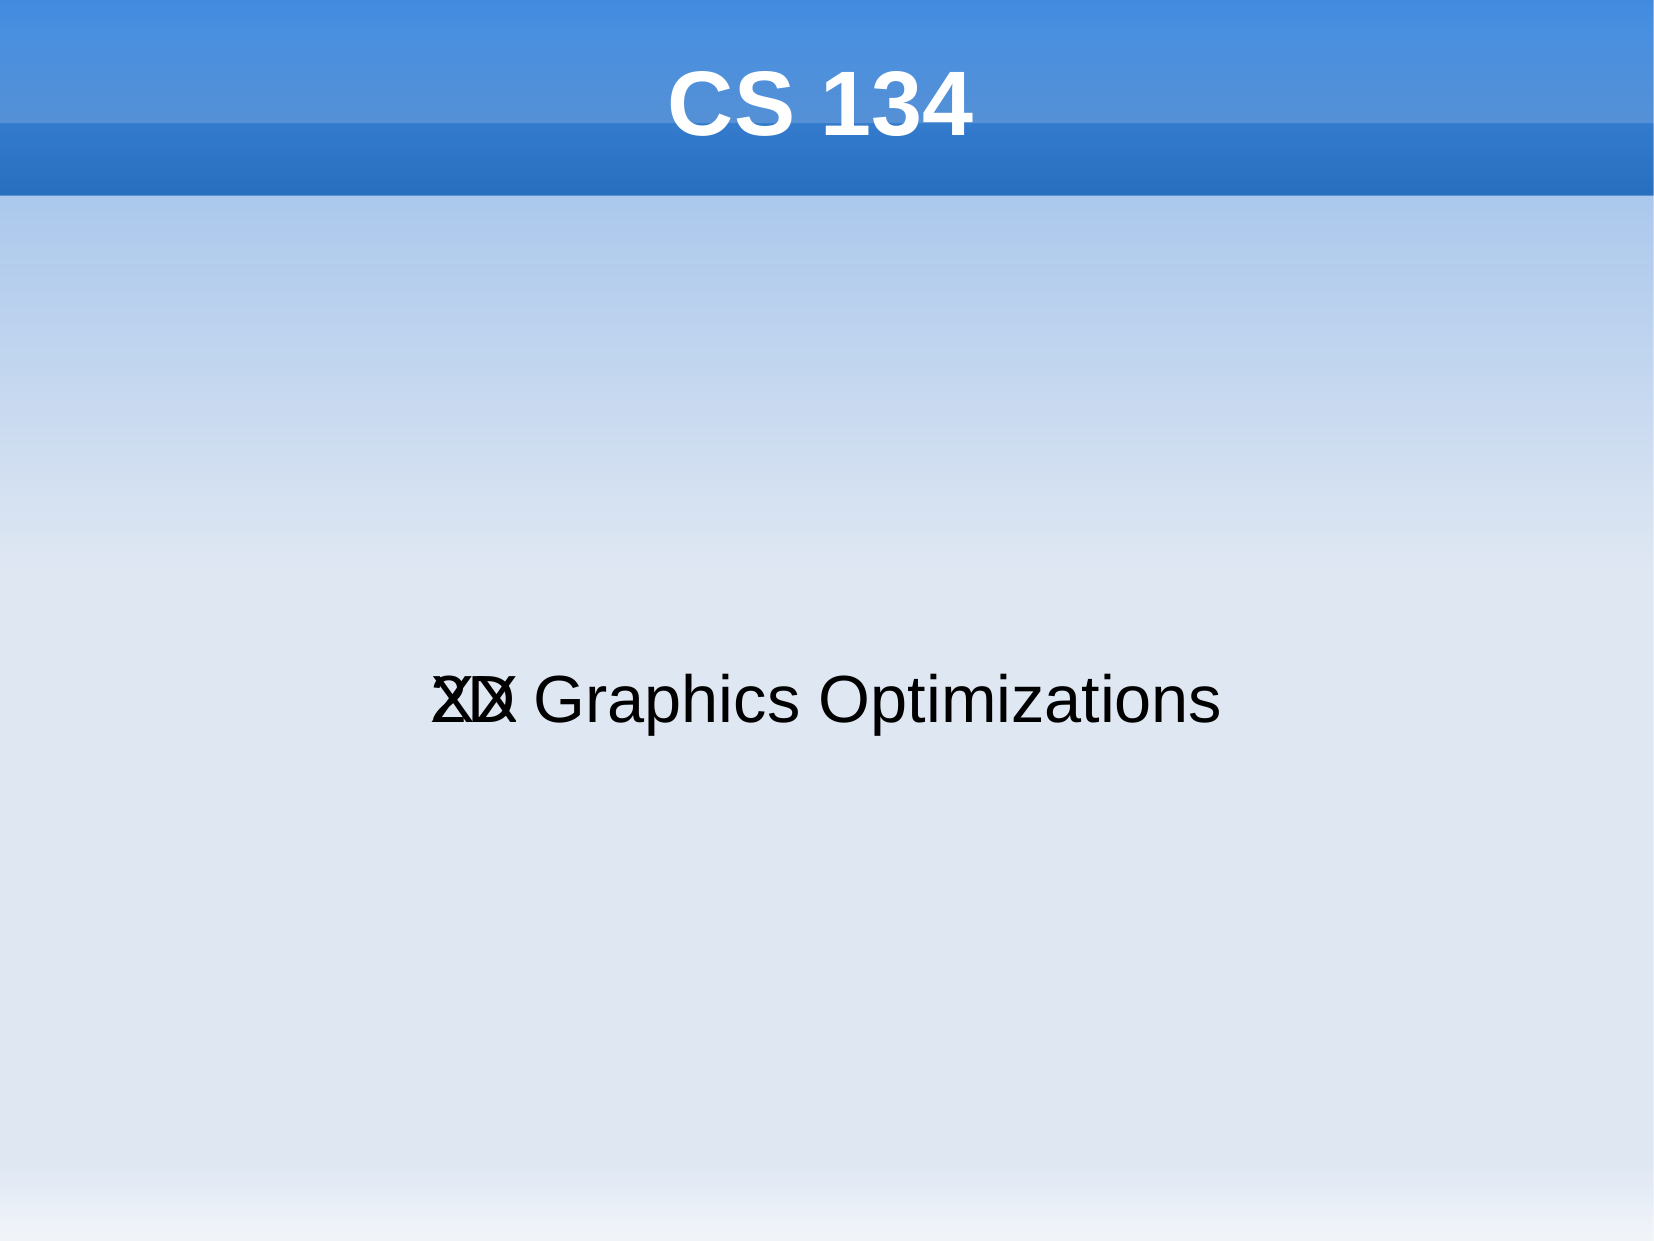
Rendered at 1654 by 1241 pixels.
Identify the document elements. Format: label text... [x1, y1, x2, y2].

title CS 134 [76, 0, 1565, 208]
subtitle 2D Graphics Optimizations [82, 290, 1571, 1109]
picture [0, 0, 1654, 1241]
